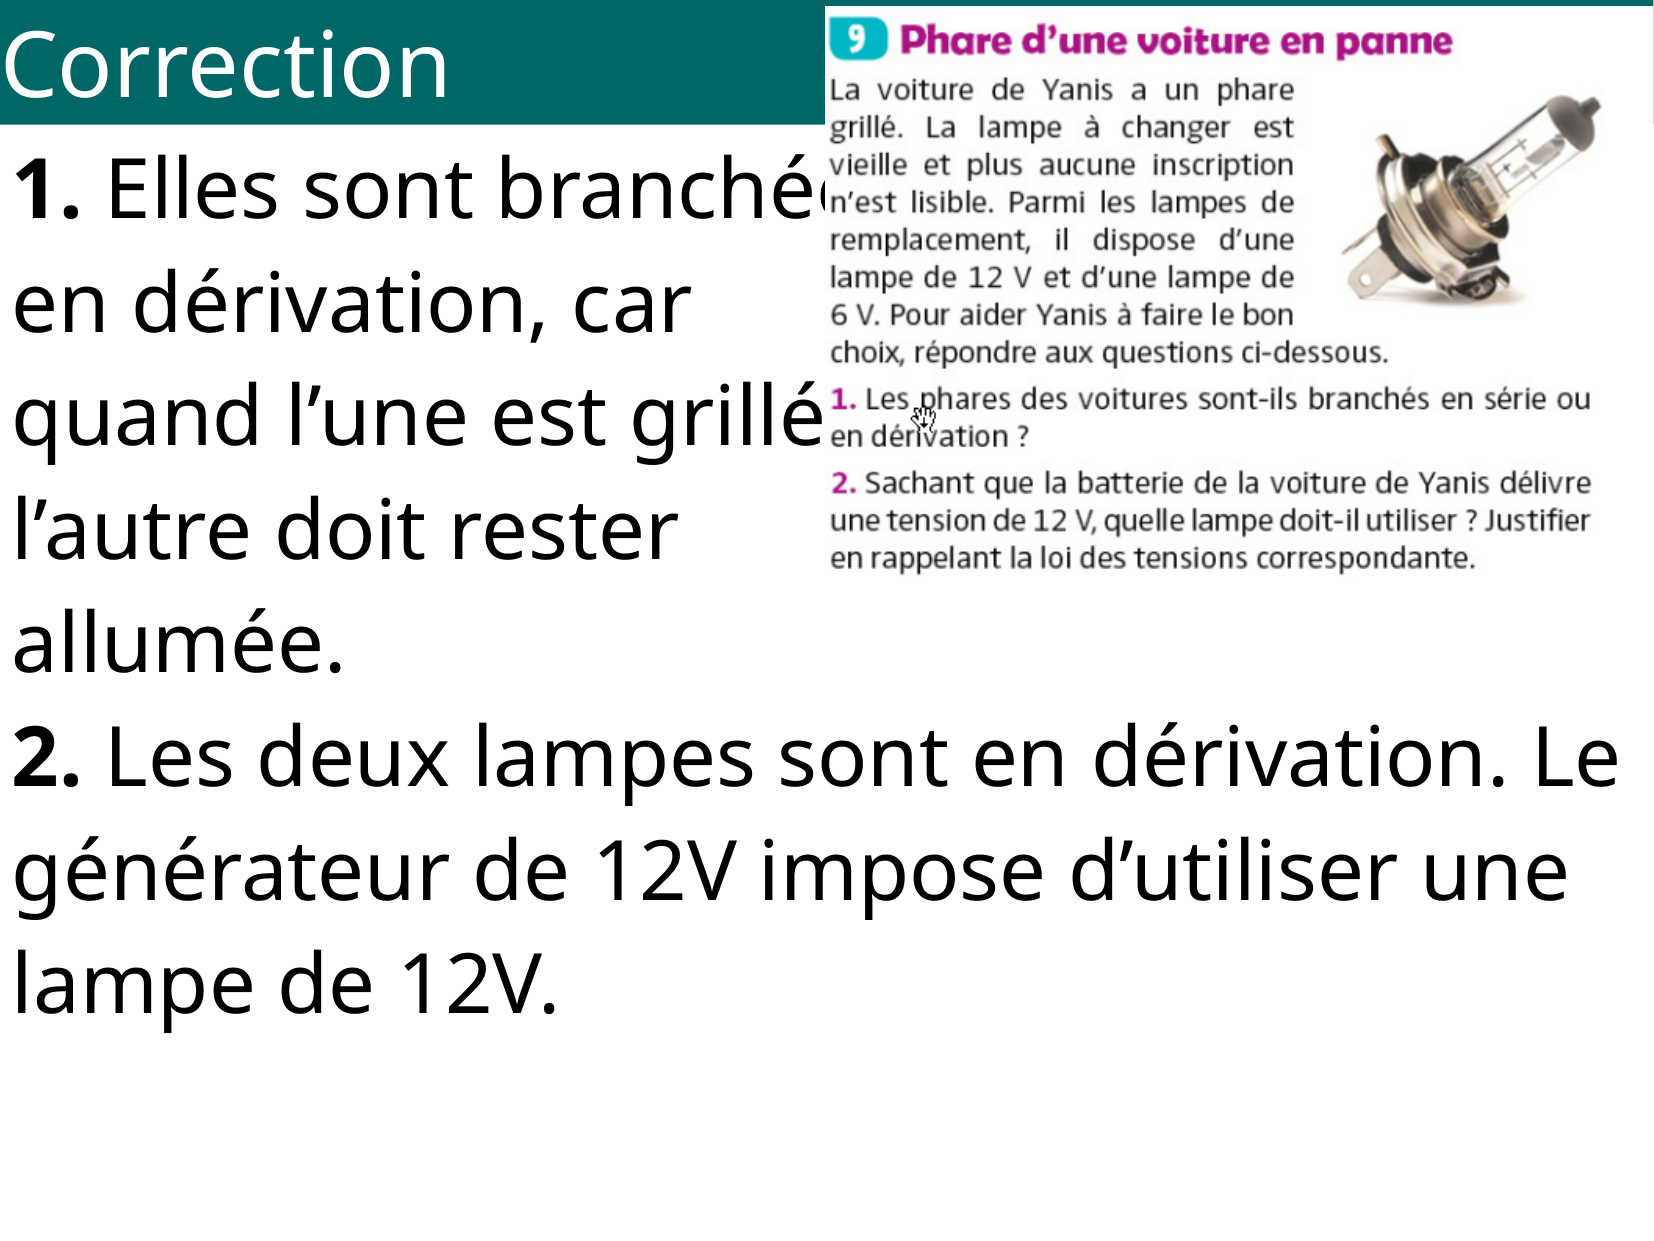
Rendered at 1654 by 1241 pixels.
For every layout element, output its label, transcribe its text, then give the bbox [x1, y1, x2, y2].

picture [825, 6, 1654, 591]
subtitle 1. Elles sont branchées en dérivation, car quand l’une est grillée, l’autre doit rester allumée. 2. Les deux lampes sont en dérivation. Le générateur de 12V impose d’utiliser une lampe de 12V. [11, 129, 1642, 1229]
title Correction [0, 4, 1654, 120]
